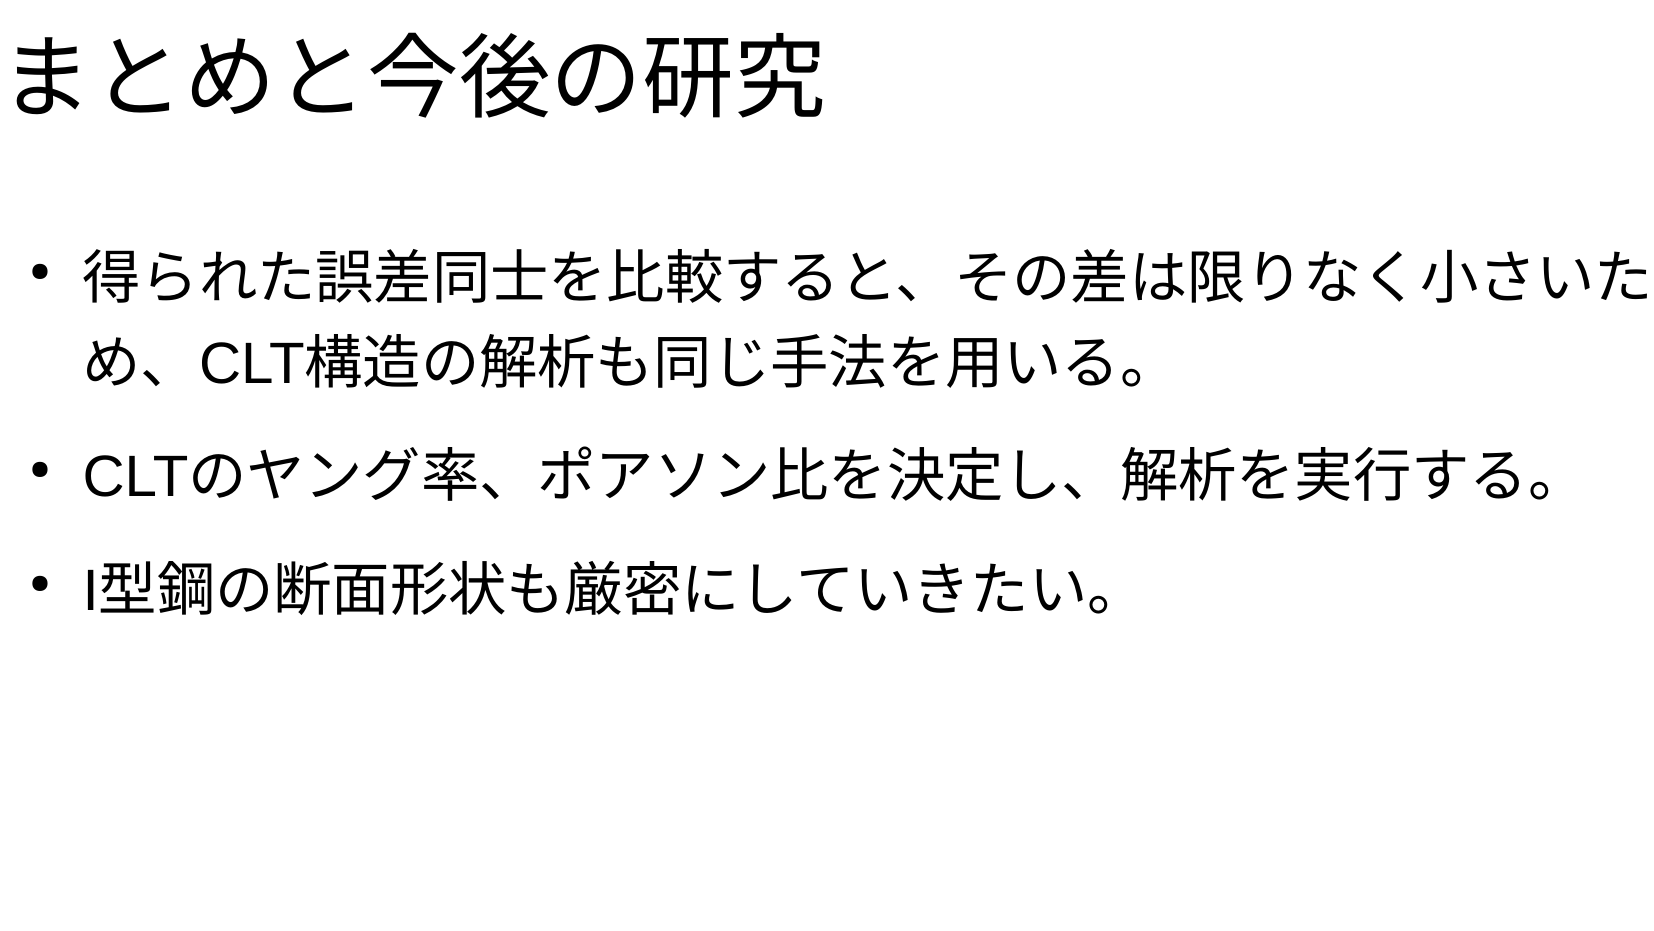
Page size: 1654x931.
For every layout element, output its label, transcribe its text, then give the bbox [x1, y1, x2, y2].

title まとめと今後の研究 [0, 0, 827, 142]
list 得られた誤差同士を比較すると、その差は限りなく小さいため、CLT構造の解析も同じ手法を用いる。 CLTのヤング率、ポアソン比を決定し、解析を実行する。 I型鋼の断面形状も厳密にしていきたい。 [11, 231, 1654, 931]
